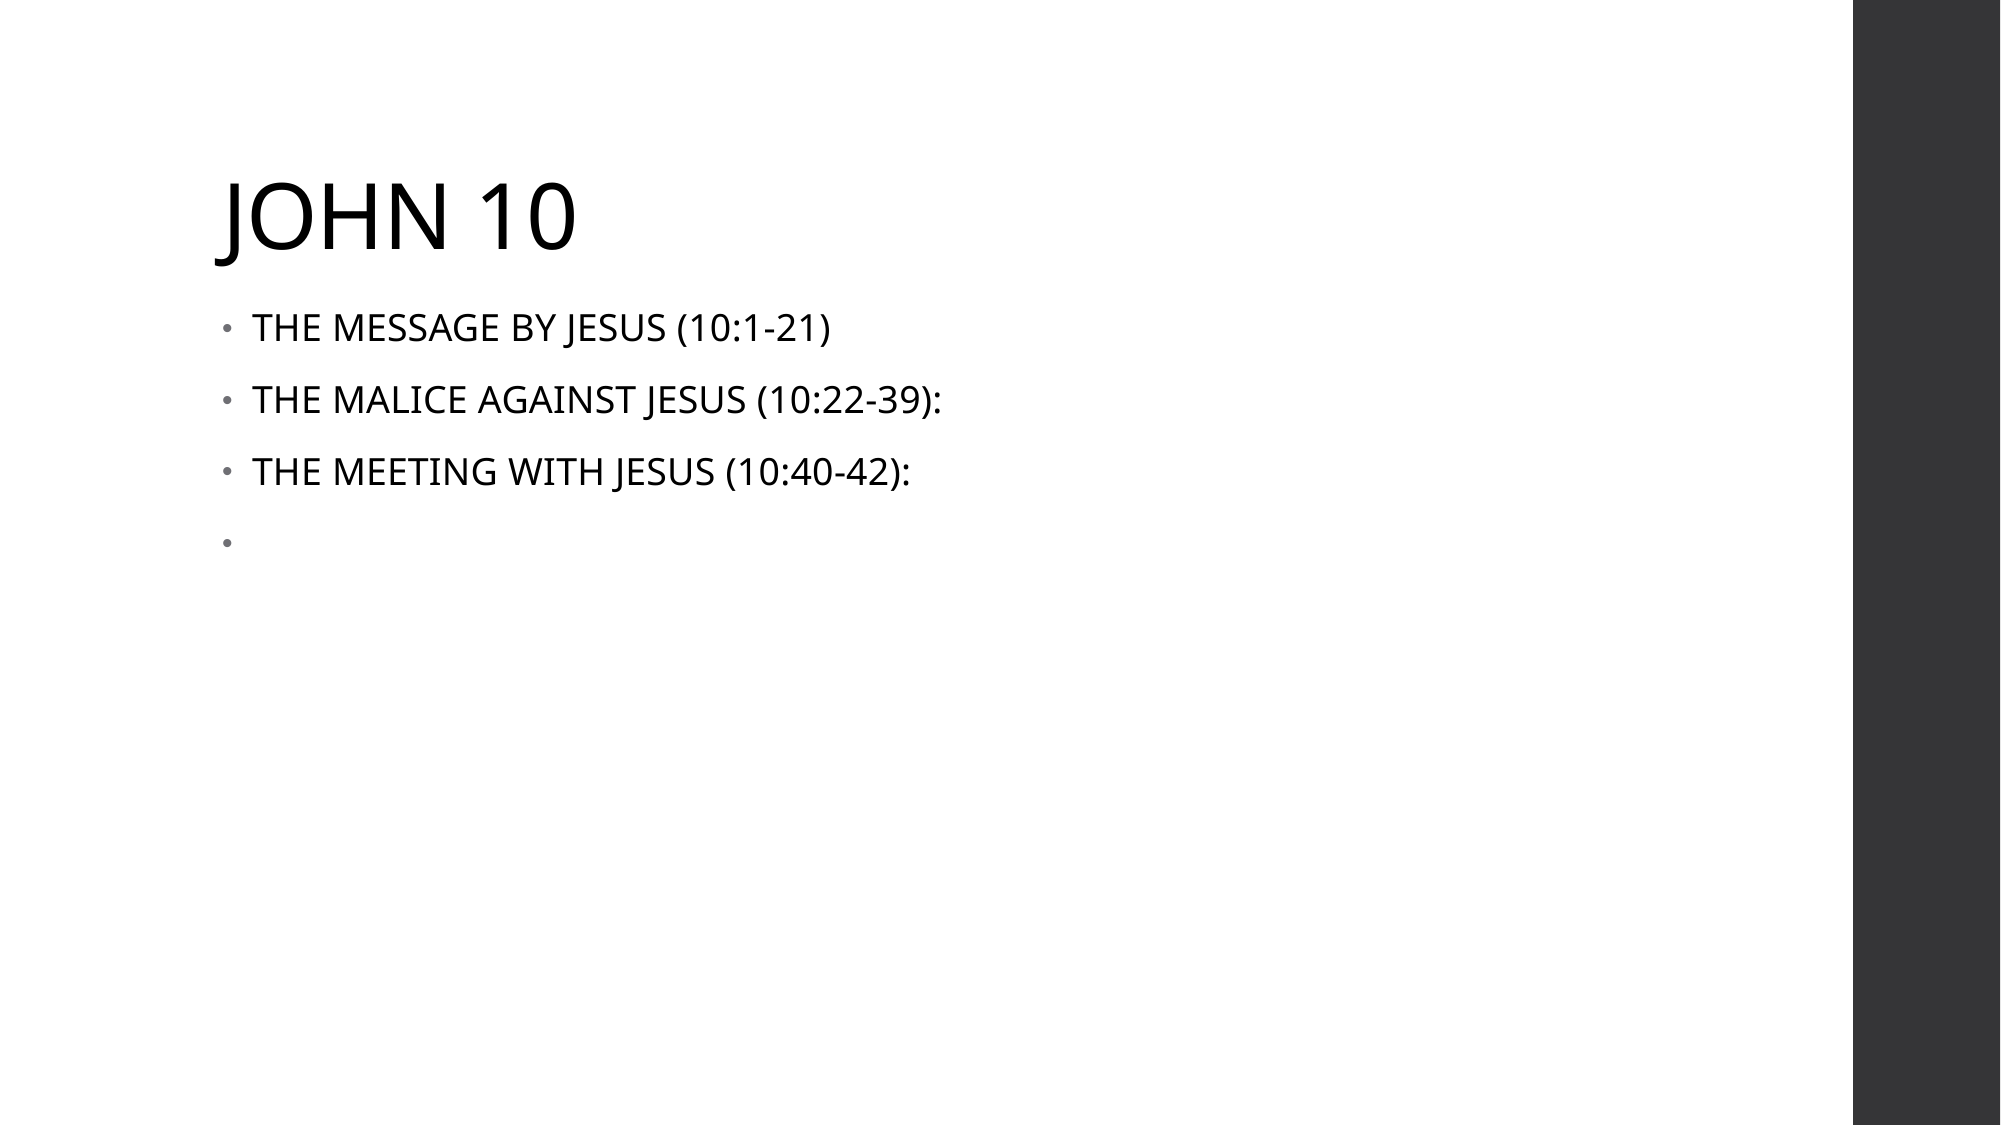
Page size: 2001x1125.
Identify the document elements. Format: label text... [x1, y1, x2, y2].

list THE MESSAGE BY JESUS (10:1-21) THE MALICE AGAINST JESUS (10:22-39): THE MEETING WITH JESUS (10:40-42): [206, 299, 1617, 1014]
title JOHN 10 [206, 60, 1797, 278]
